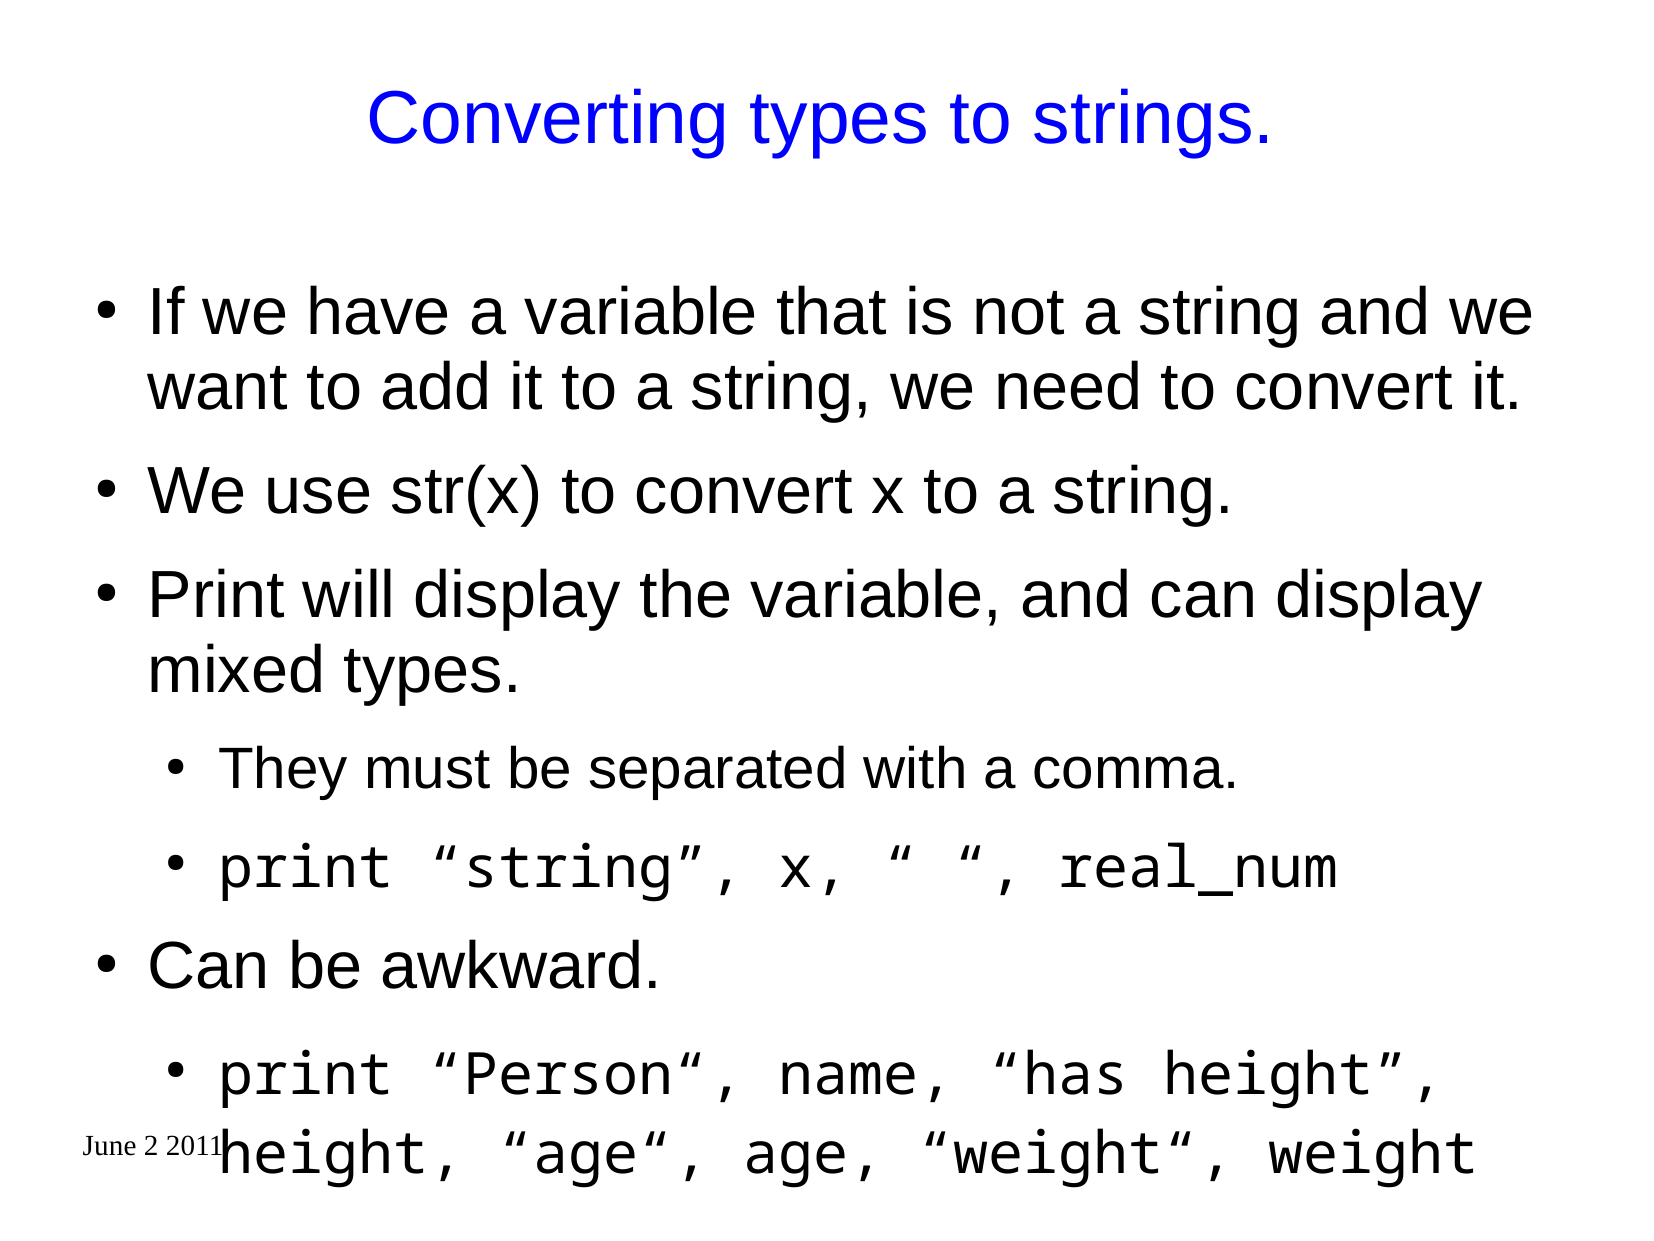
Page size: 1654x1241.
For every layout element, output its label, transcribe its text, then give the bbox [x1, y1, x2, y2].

title Converting types to strings. [76, 58, 1565, 178]
list If we have a variable that is not a string and we want to add it to a string, we need to convert it. We use str(x) to convert x to a string. Print will display the variable, and can display mixed types. They must be separated with a comma. print “string”, x, “ “, real_num Can be awkward. print “Person“, name, “has height”, height, “age“, age, “weight“, weight [76, 274, 1565, 1127]
